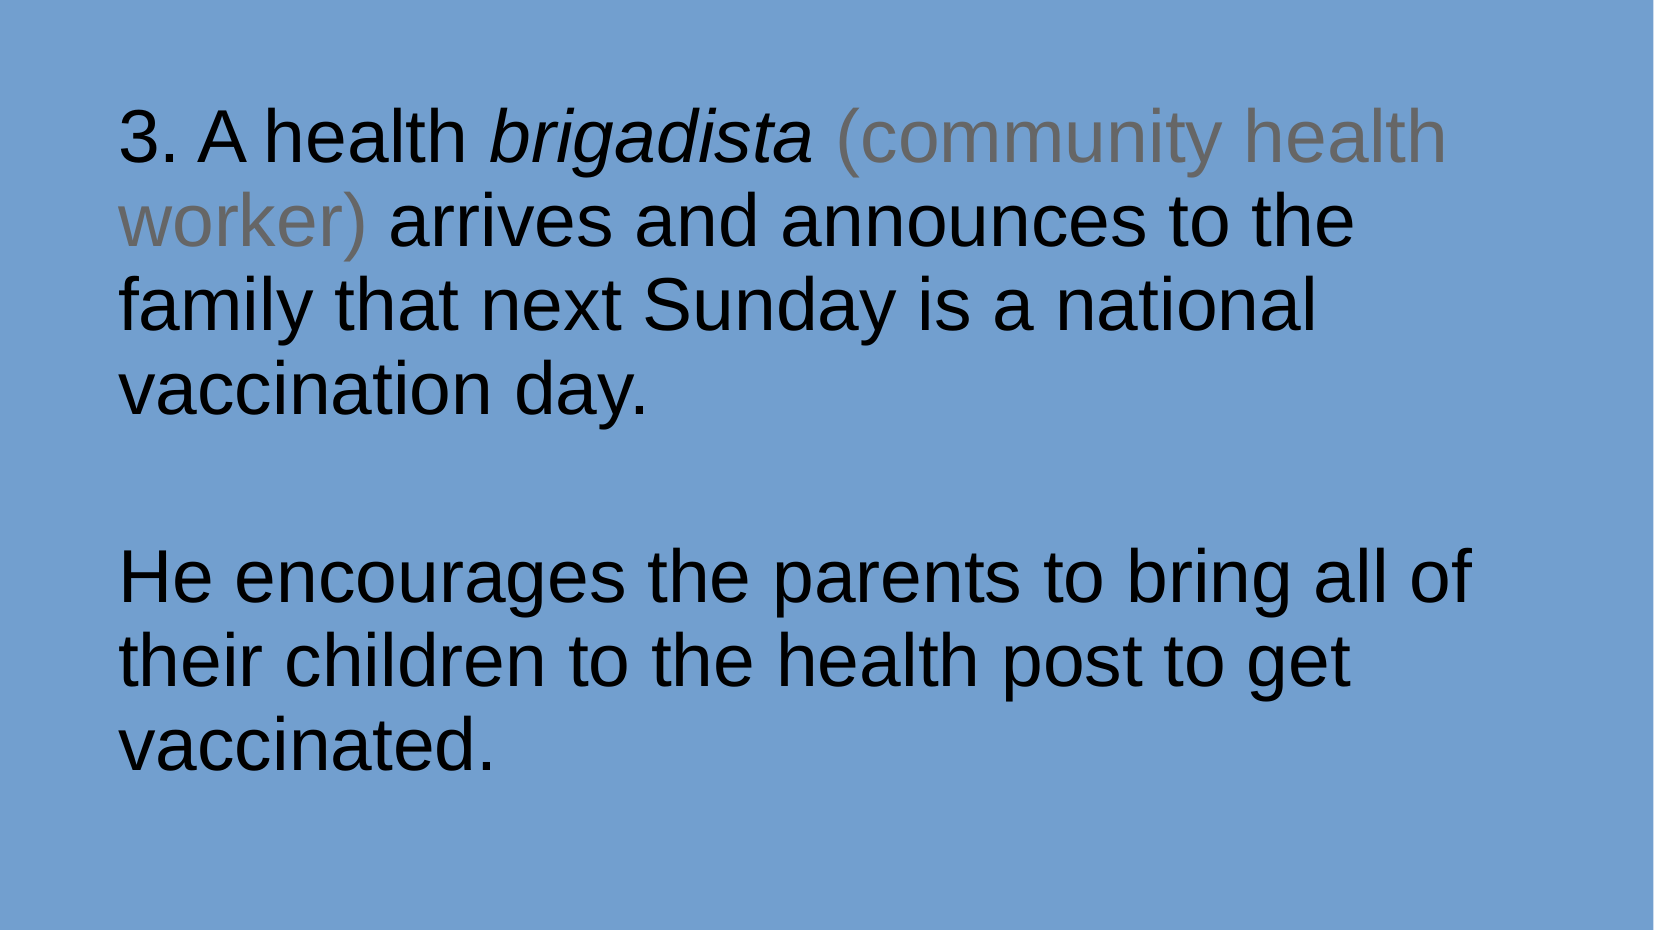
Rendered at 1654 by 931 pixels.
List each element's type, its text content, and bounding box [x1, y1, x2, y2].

list 3. A health brigadista (community health worker) arrives and announces to the family that next Sunday is a national vaccination day. He encourages the parents to bring all of their children to the health post to get vaccinated. [118, 94, 1571, 863]
